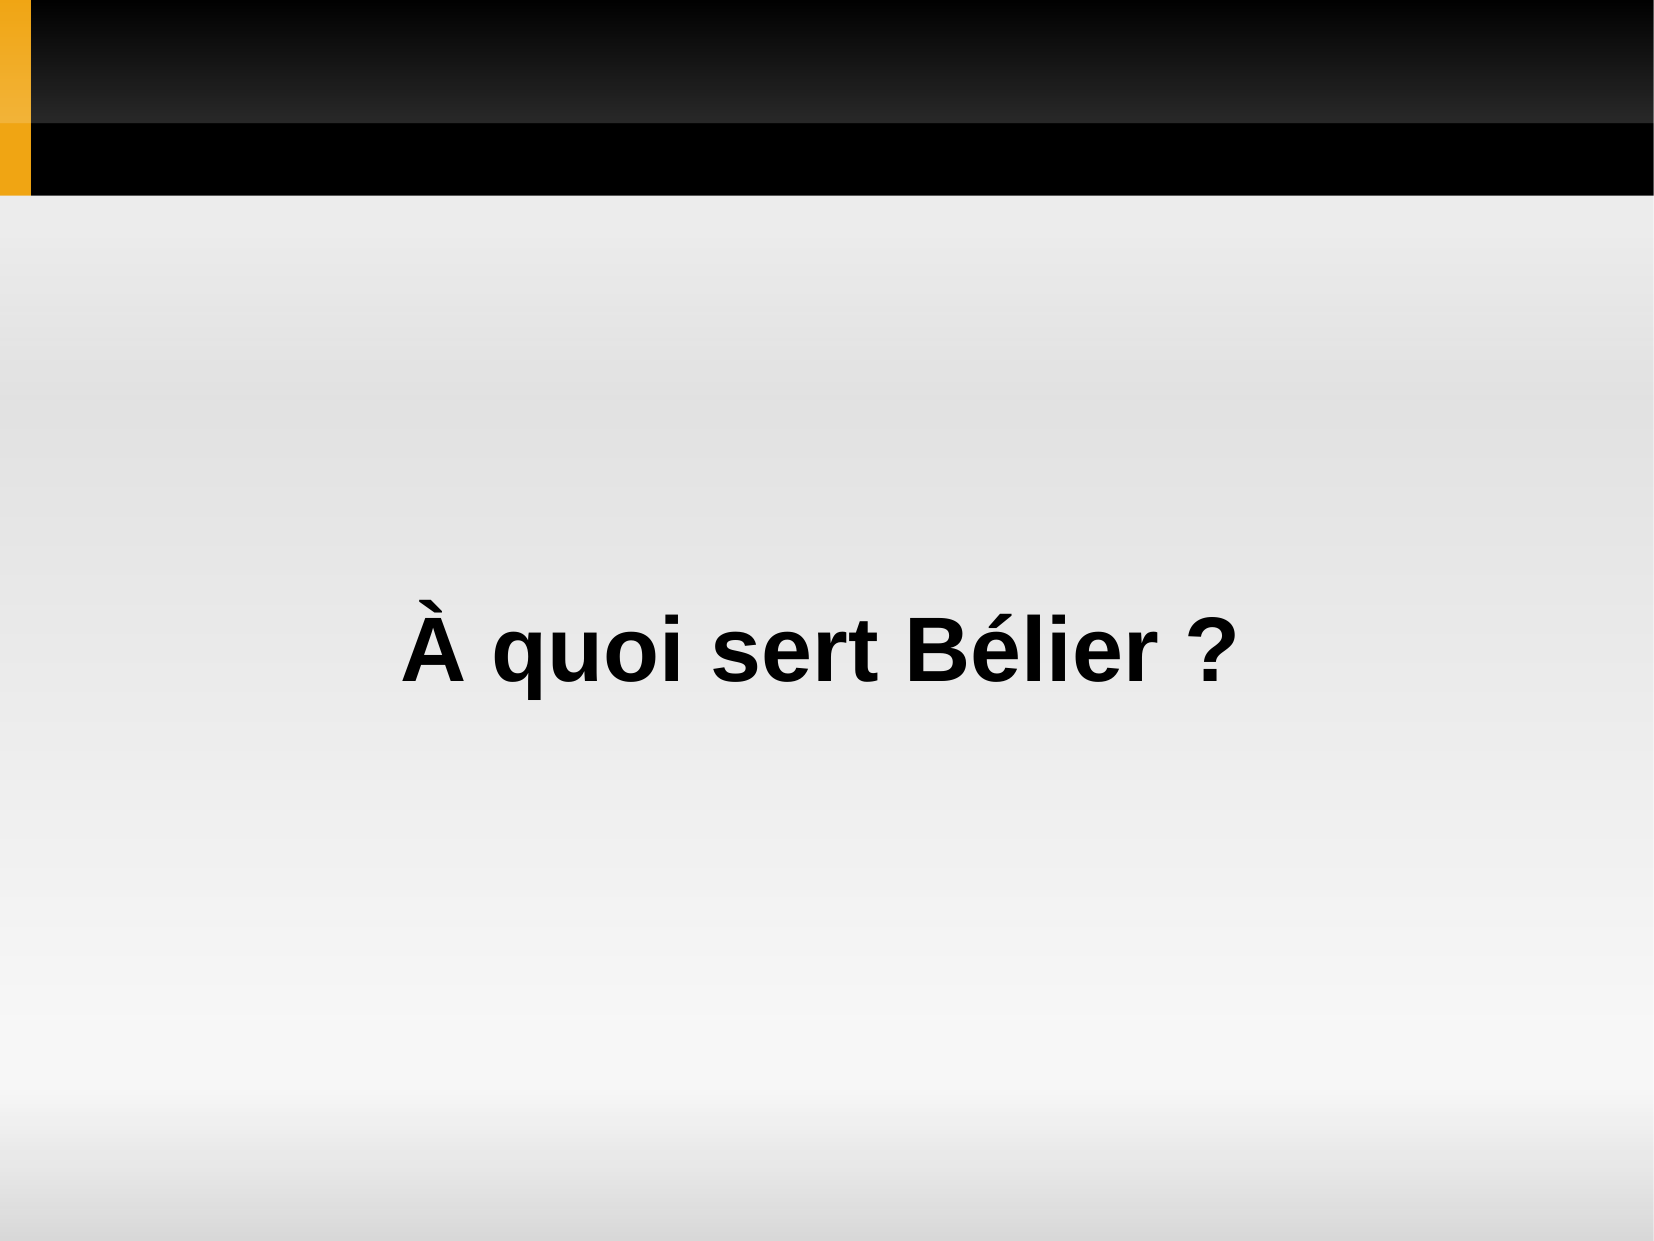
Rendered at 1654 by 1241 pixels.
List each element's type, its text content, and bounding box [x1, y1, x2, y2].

title À quoi sert Bélier ? [76, 545, 1565, 754]
picture [0, 0, 1654, 1241]
